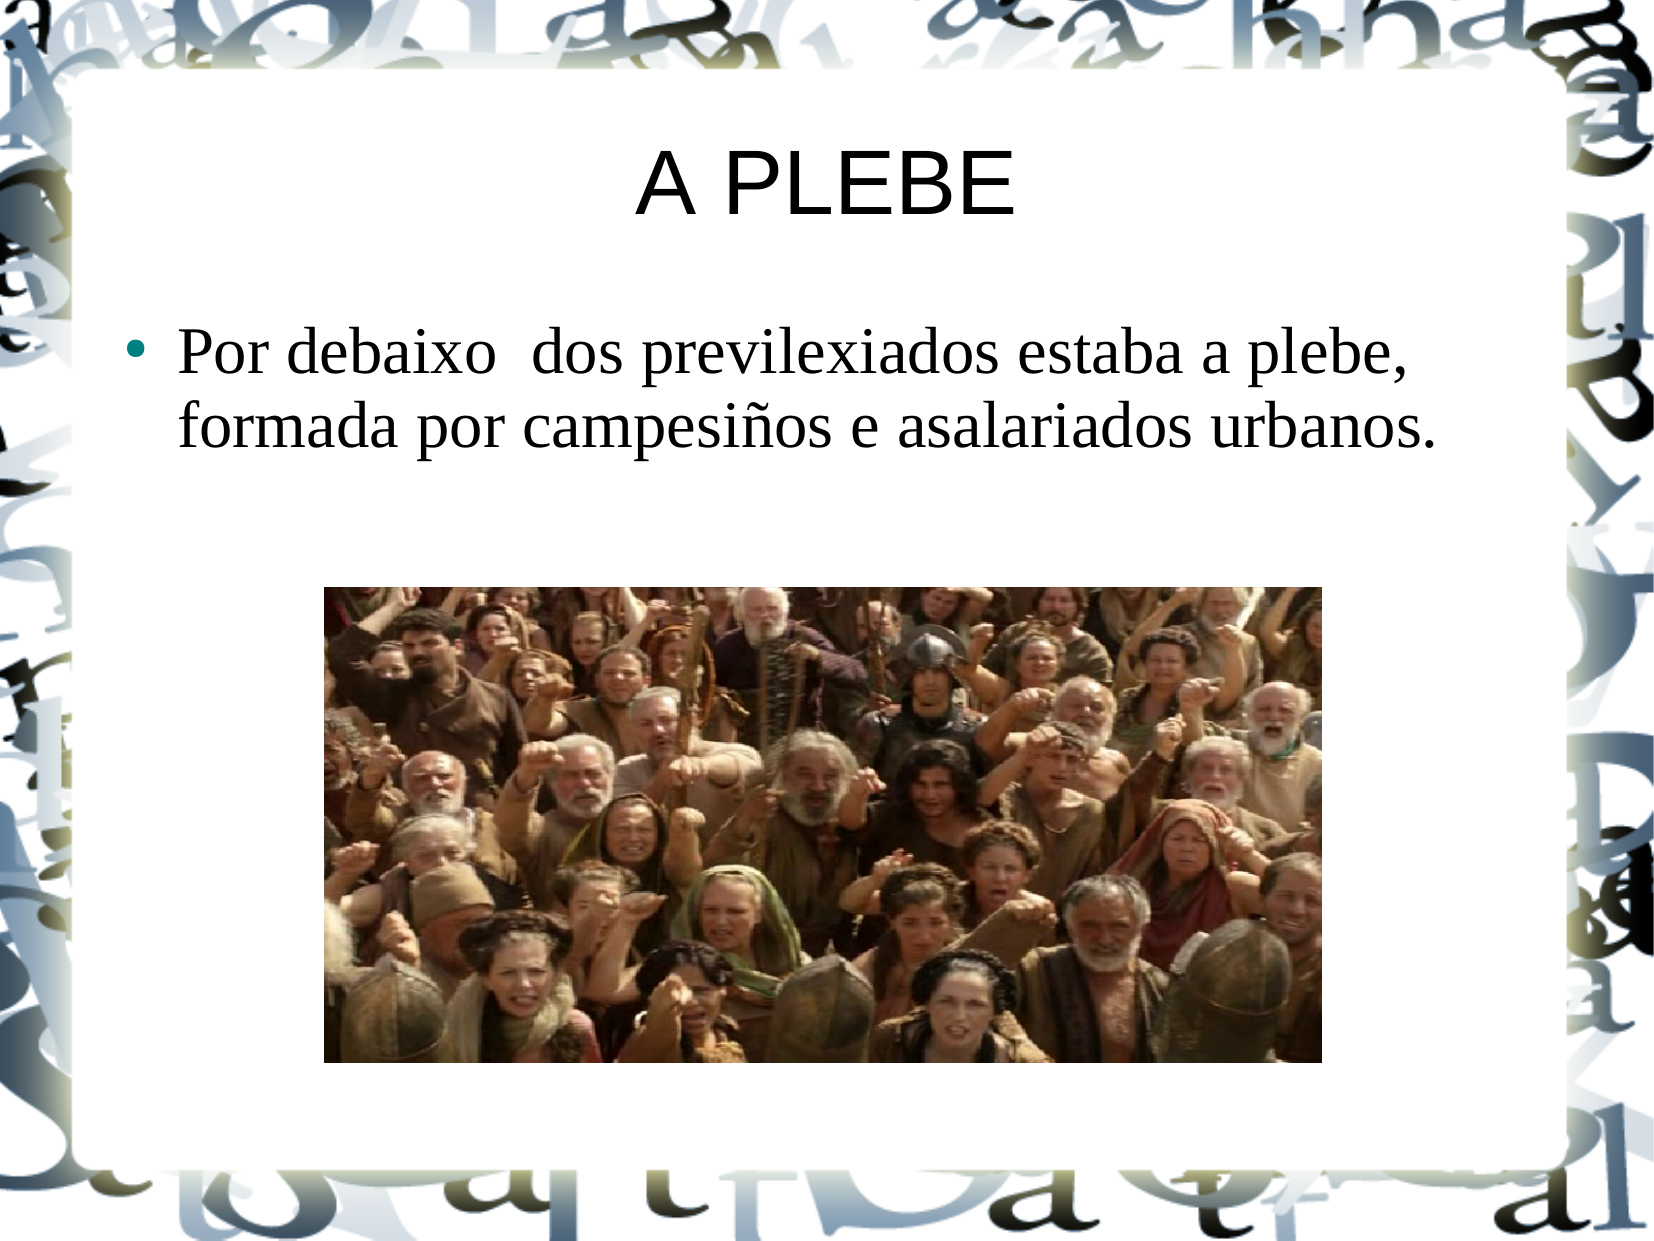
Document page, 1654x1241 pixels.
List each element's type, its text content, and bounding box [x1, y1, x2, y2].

picture [0, 0, 1654, 1241]
title A PLEBE [82, 78, 1571, 287]
list Por debaixo dos previlexiados estaba a plebe, formada por campesiños e asalariados urbanos. [106, 313, 1530, 1133]
